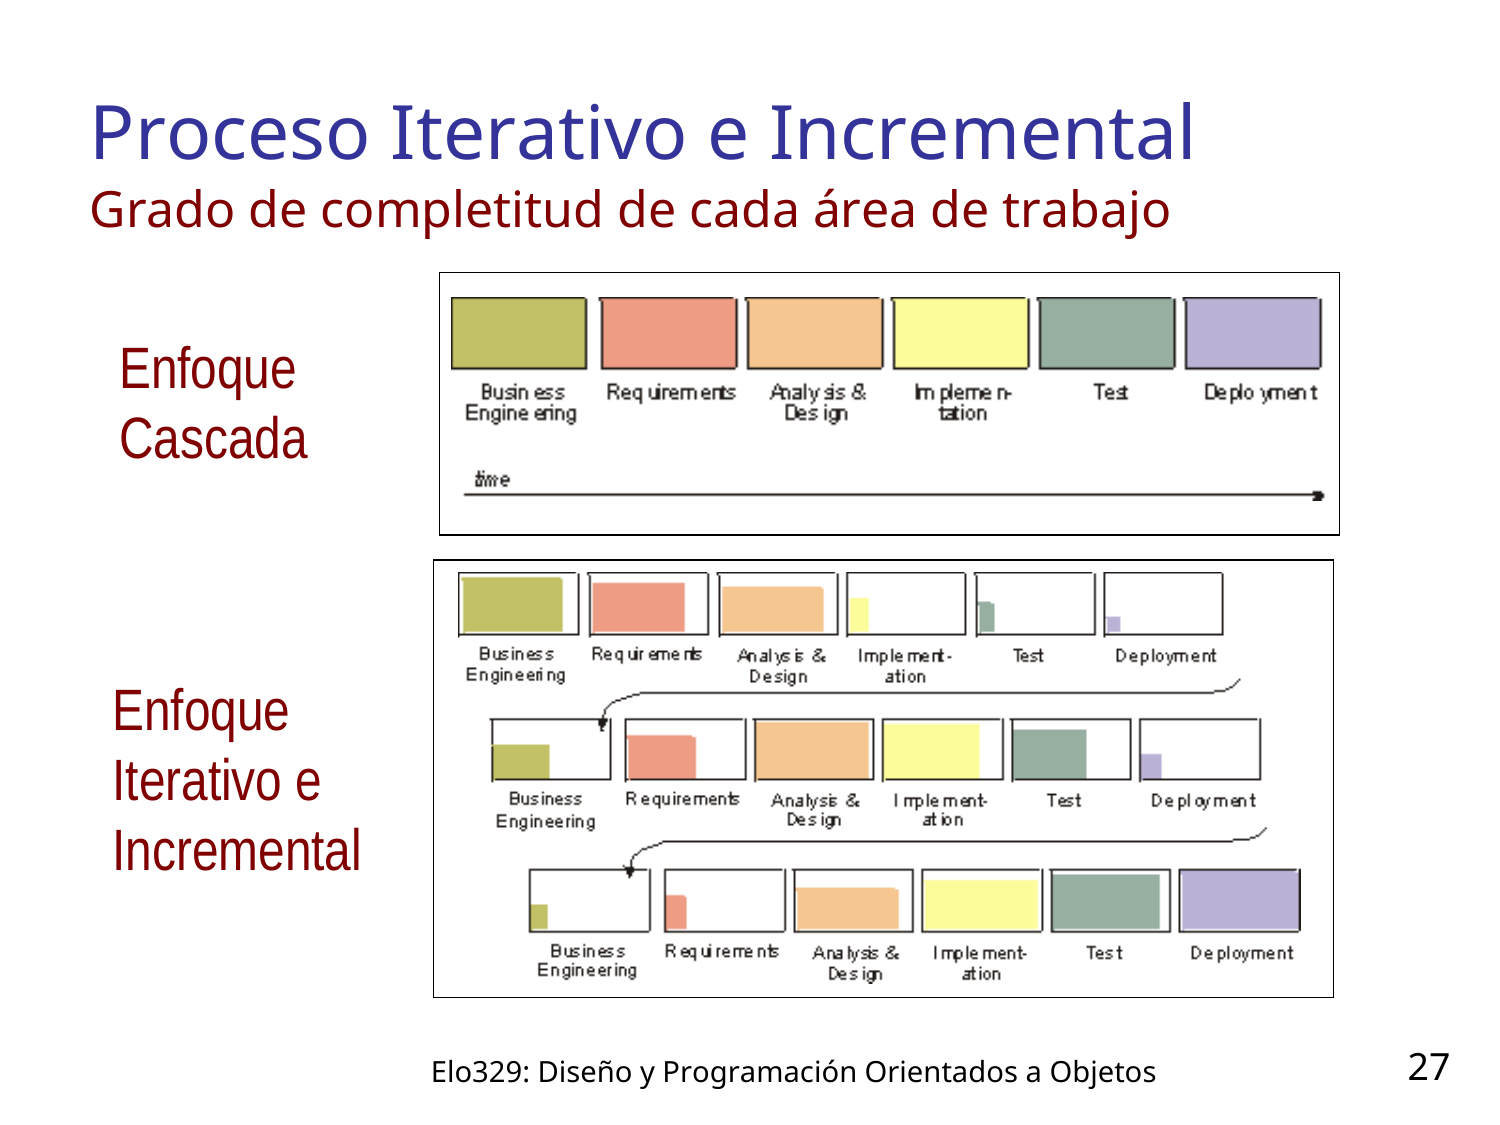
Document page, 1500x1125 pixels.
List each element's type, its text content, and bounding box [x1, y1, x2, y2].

title Proceso Iterativo e Incremental [75, 10, 1426, 188]
text_box Enfoque Iterativo e Incremental [97, 664, 377, 890]
text_box Enfoque Cascada [104, 322, 323, 478]
picture [451, 297, 1327, 501]
picture [458, 572, 1301, 984]
text_box Grado de completitud de cada área de trabajo [75, 179, 1268, 245]
text_box [439, 272, 1340, 535]
text_box [433, 559, 1334, 998]
